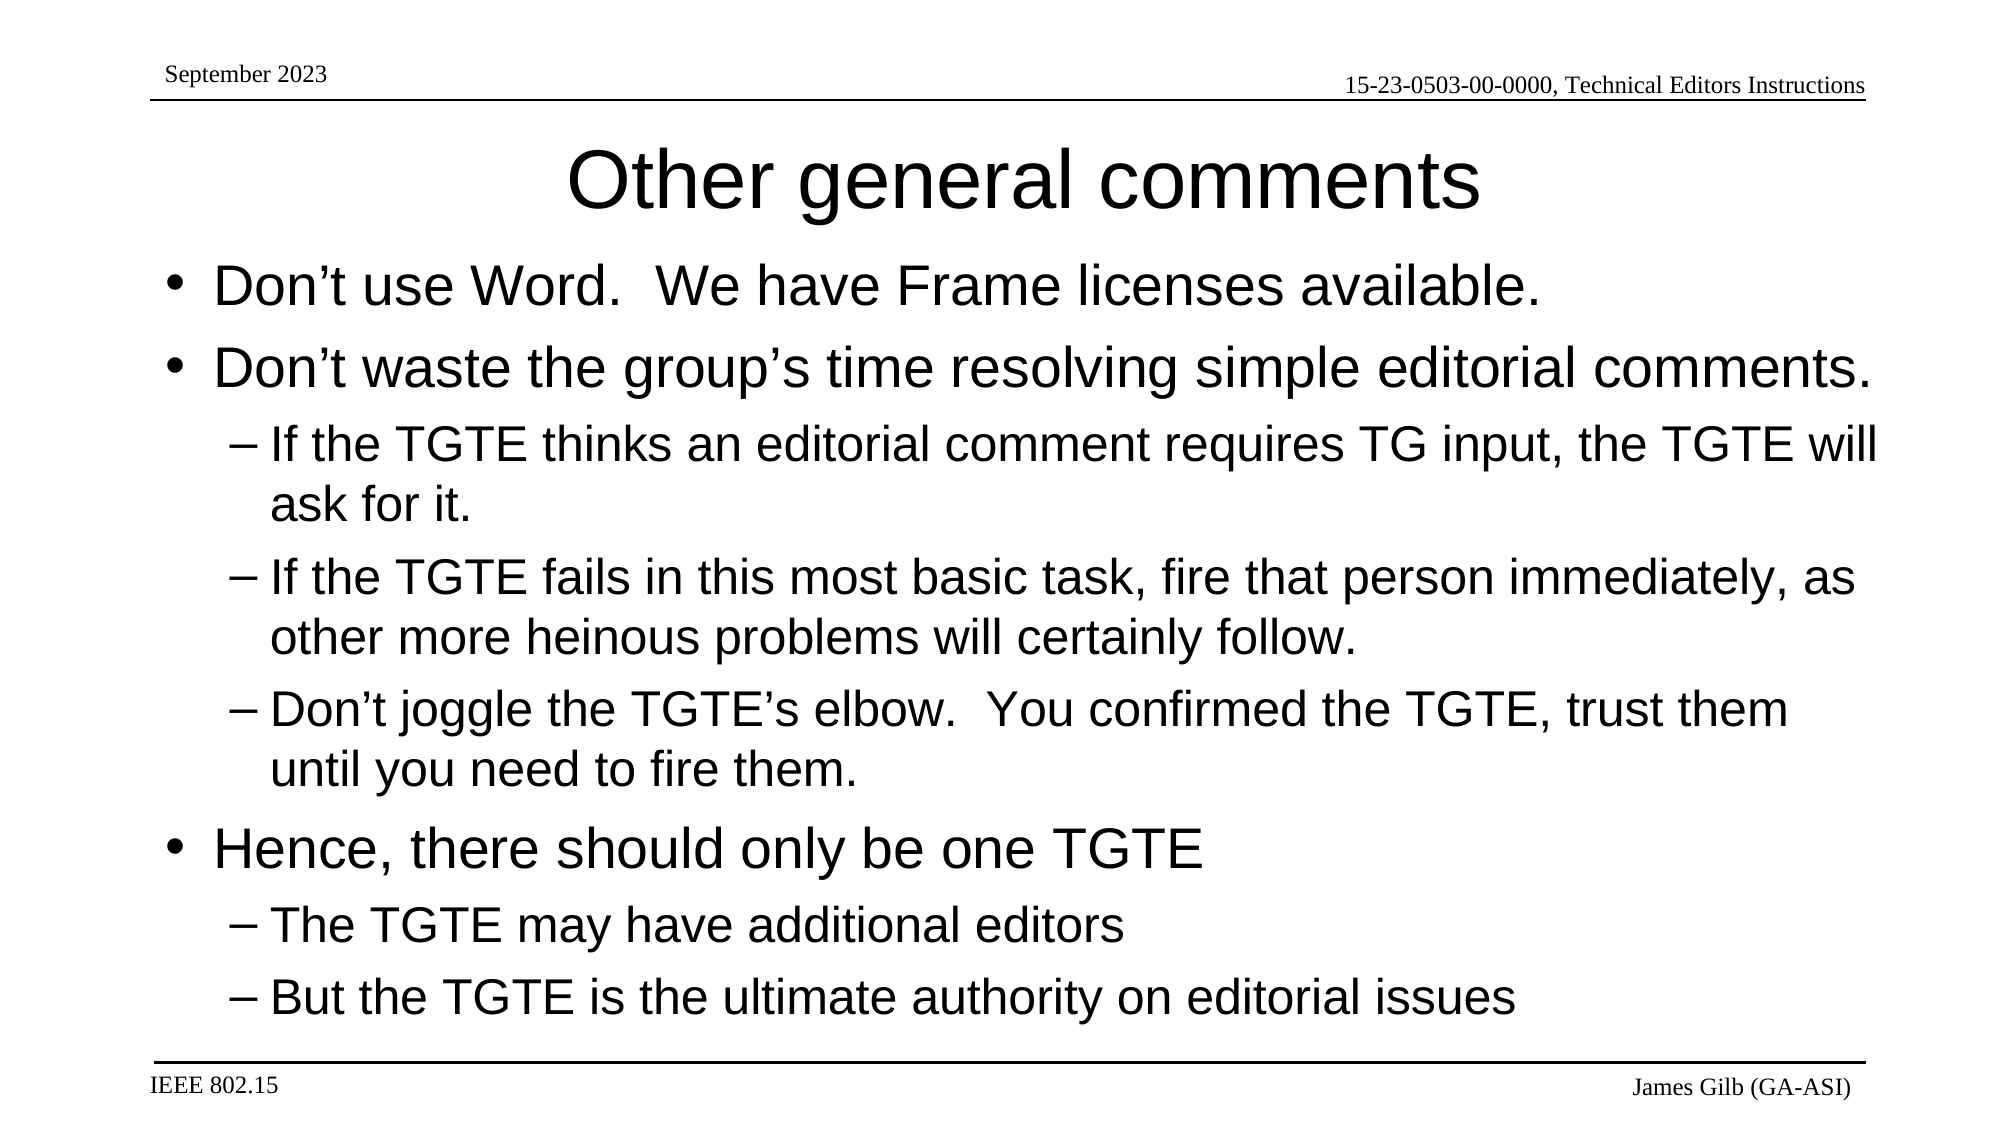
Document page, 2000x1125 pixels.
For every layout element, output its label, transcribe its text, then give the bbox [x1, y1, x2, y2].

list Don’t use Word. We have Frame licenses available. Don’t waste the group’s time resolving simple editorial comments. If the TGTE thinks an editorial comment requires TG input, the TGTE will ask for it. If the TGTE fails in this most basic task, fire that person immediately, as other more heinous problems will certainly follow. Don’t joggle the TGTE’s elbow. You confirmed the TGTE, trust them until you need to fire them. Hence, there should only be one TGTE The TGTE may have additional editors But the TGTE is the ultimate authority on editorial issues [149, 239, 1900, 1051]
title Other general comments [149, 112, 1900, 238]
